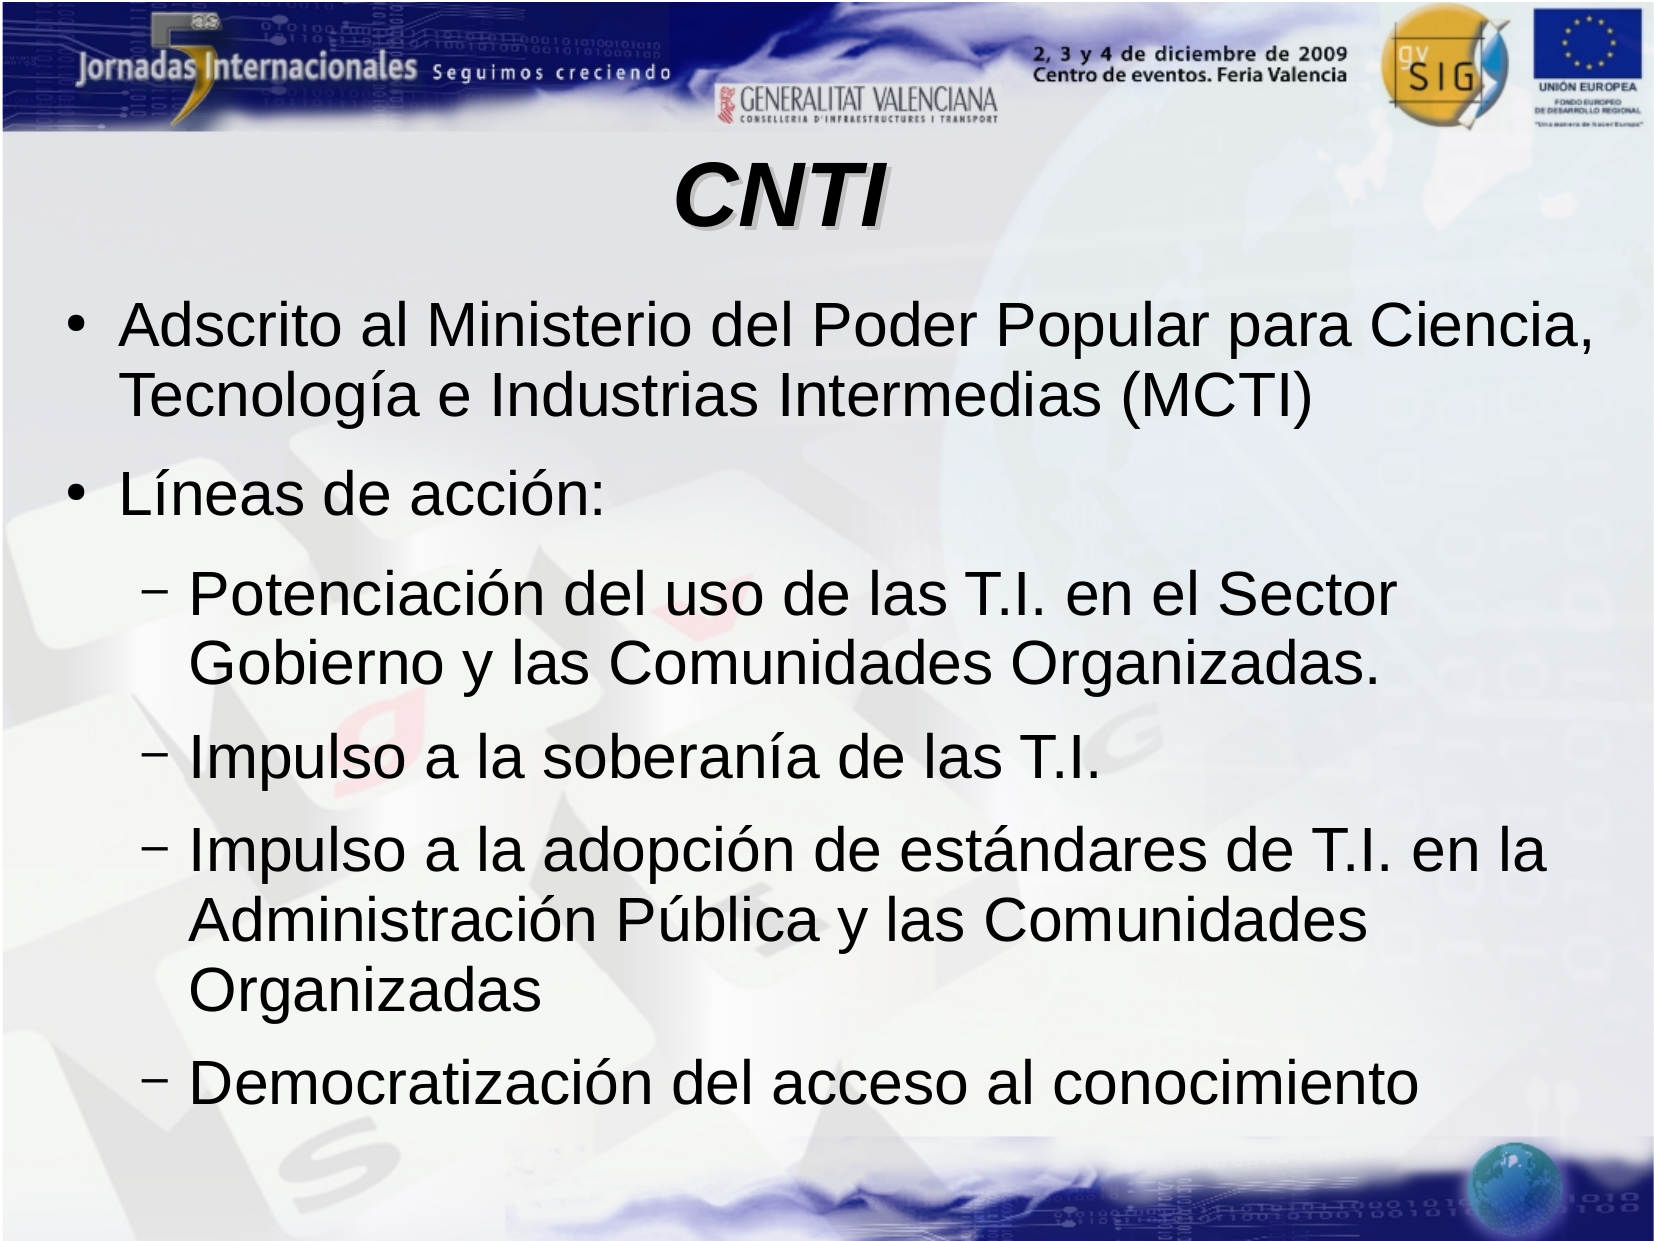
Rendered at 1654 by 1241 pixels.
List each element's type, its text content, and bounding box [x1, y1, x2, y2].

title CNTI [35, 90, 1524, 298]
list Adscrito al Ministerio del Poder Popular para Ciencia, Tecnología e Industrias Intermedias (MCTI) Líneas de acción: Potenciación del uso de las T.I. en el Sector Gobierno y las Comunidades Organizadas. Impulso a la soberanía de las T.I. Impulso a la adopción de estándares de T.I. en la Administración Pública y las Comunidades Organizadas Democratización del acceso al conocimiento [47, 290, 1625, 1118]
picture [2, 2, 1654, 1241]
